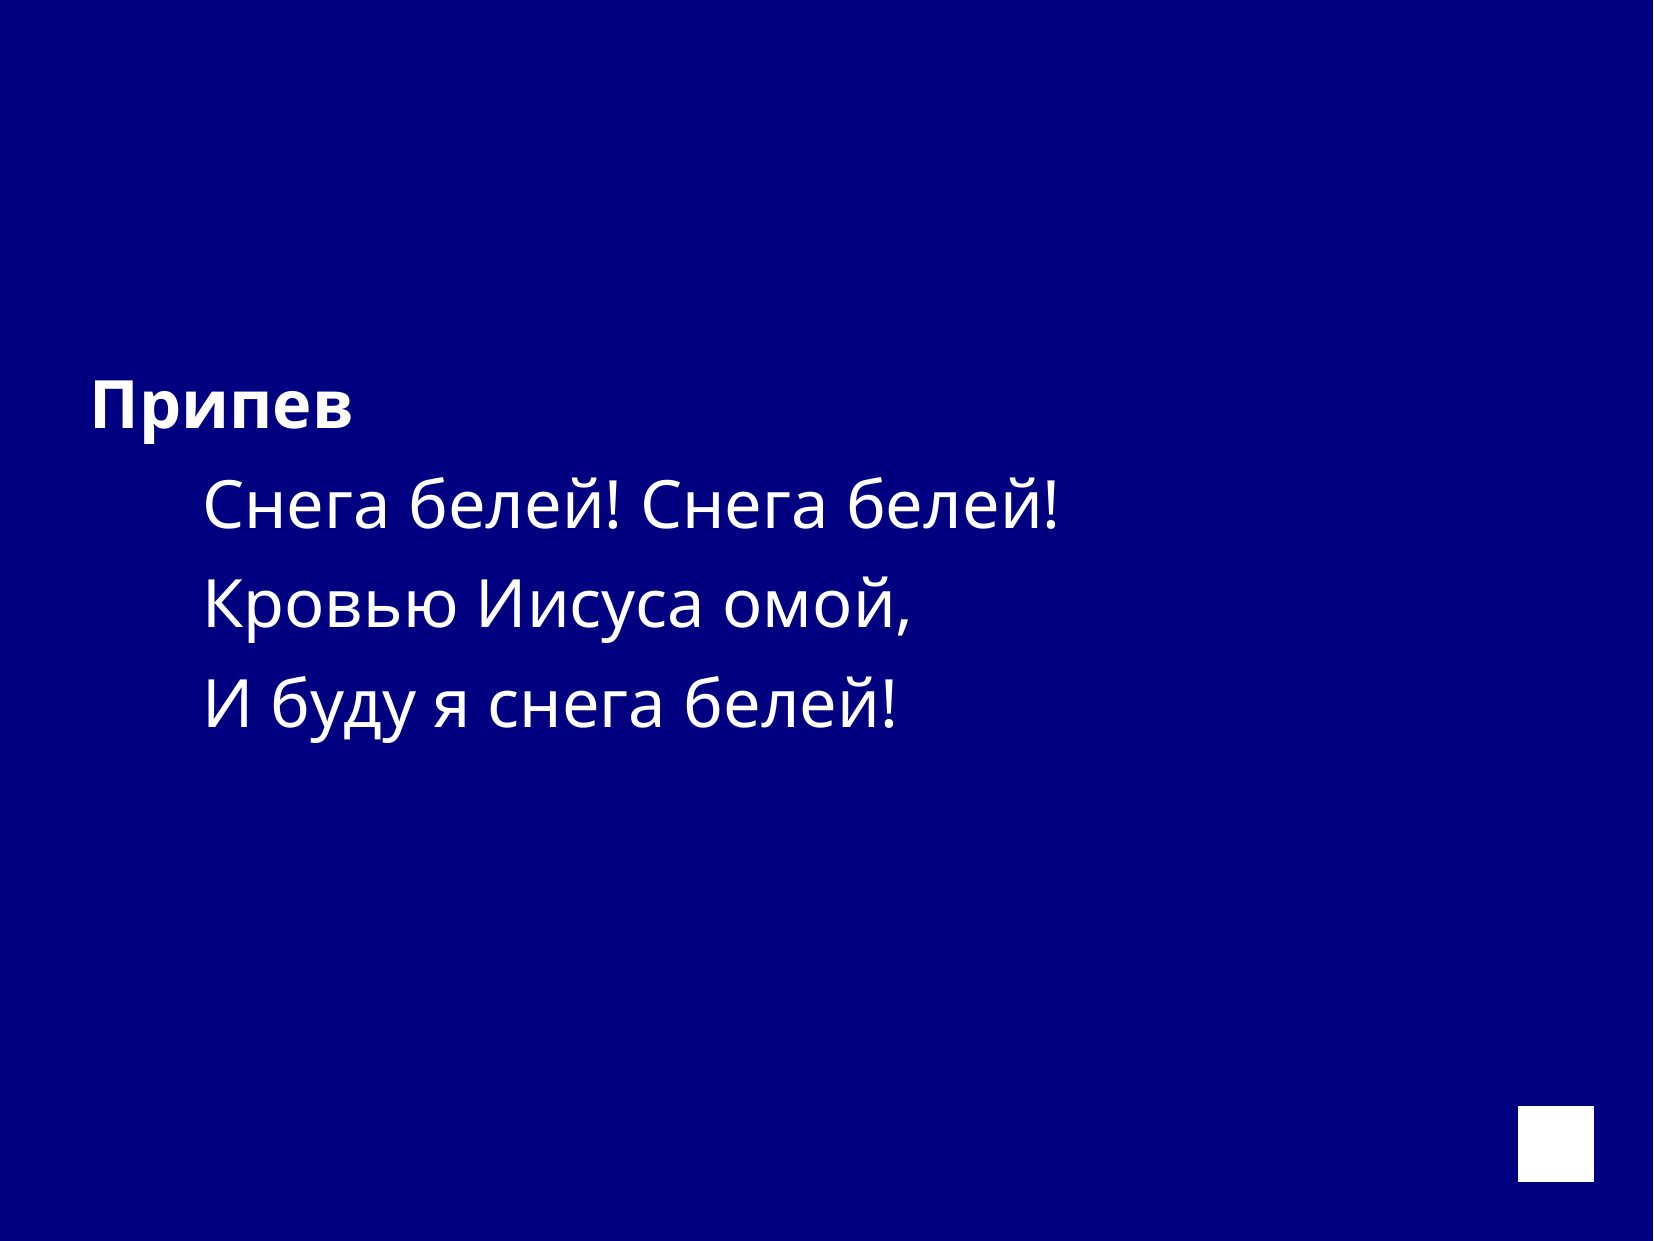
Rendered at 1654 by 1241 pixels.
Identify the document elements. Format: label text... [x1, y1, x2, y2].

text_box [1518, 1106, 1594, 1182]
text_box Припев Снега белей! Снега белей! Кровью Иисуса омой, И буду я снега белей! [75, 150, 1576, 1163]
